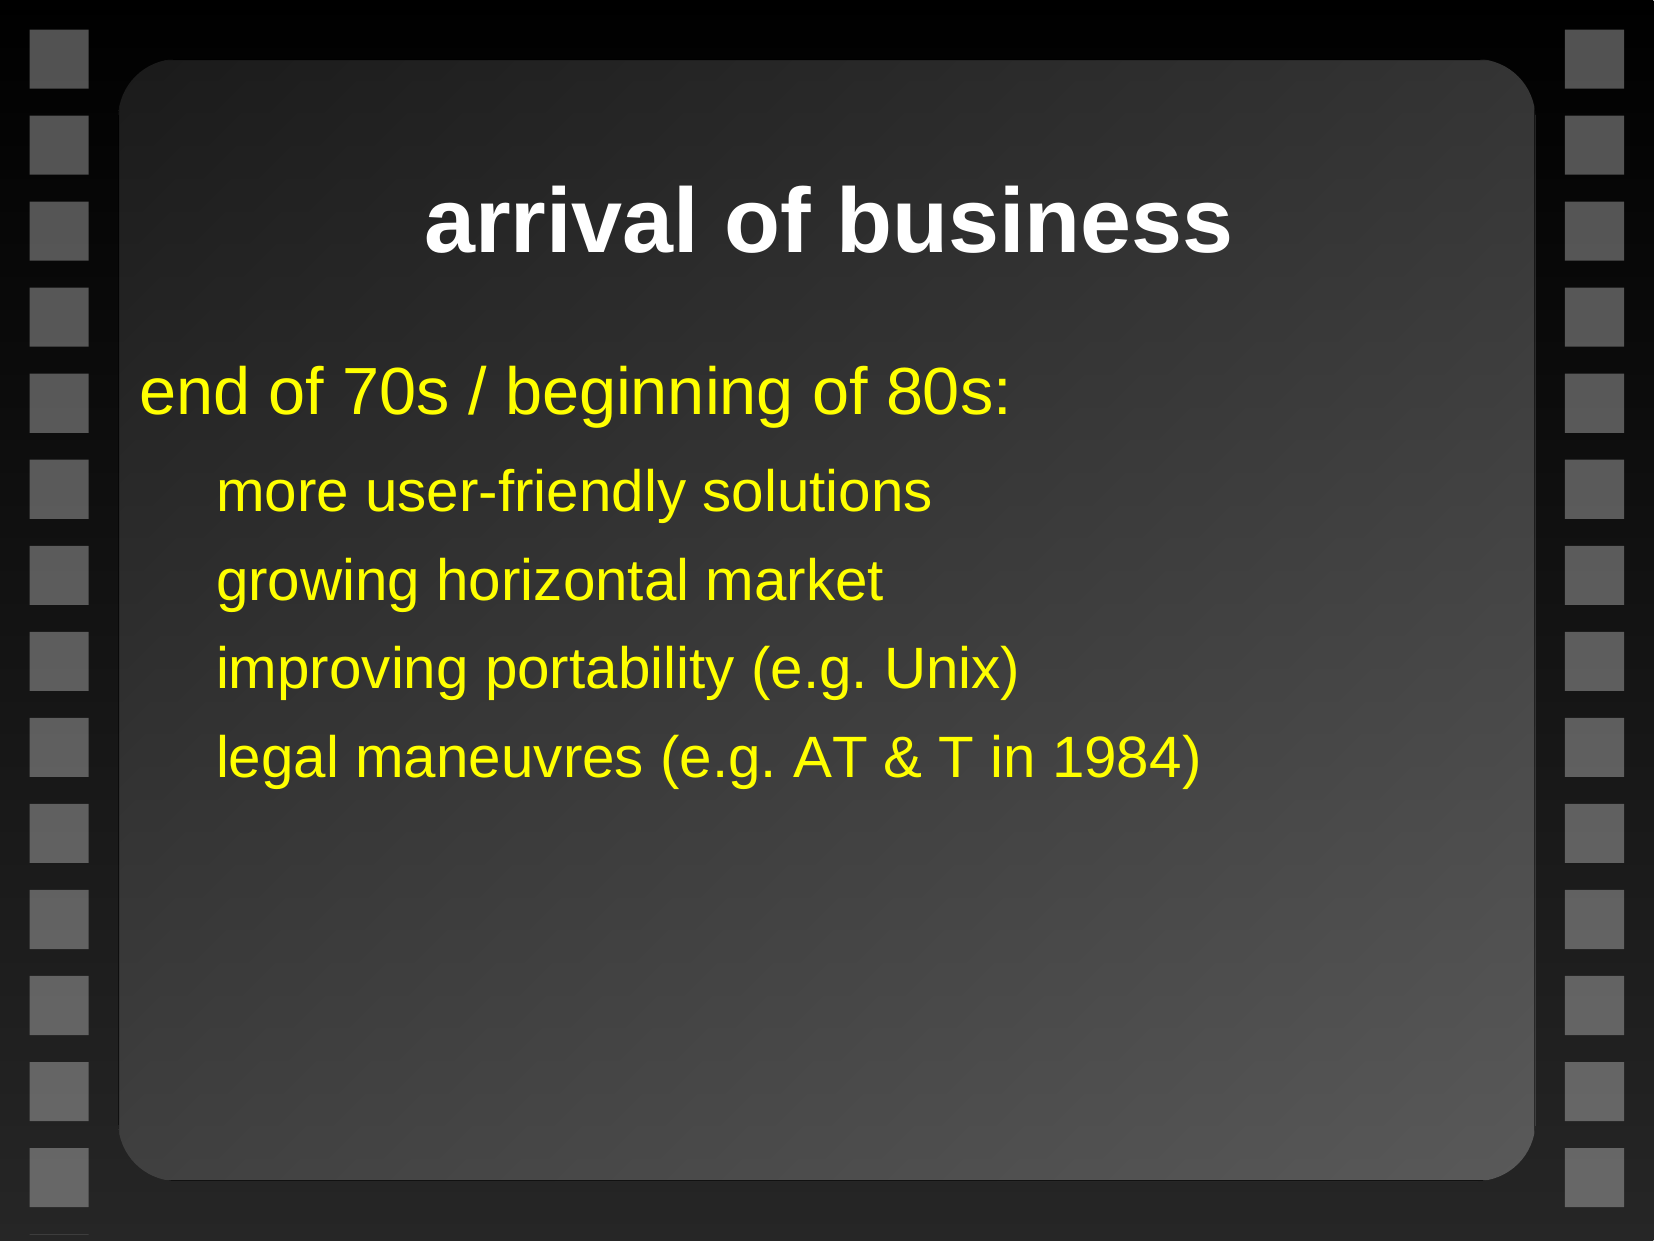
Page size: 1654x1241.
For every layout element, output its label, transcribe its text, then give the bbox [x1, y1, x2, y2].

list end of 70s / beginning of 80s: more user-friendly solutions growing horizontal market improving portability (e.g. Unix) legal maneuvres (e.g. AT & T in 1984) [121, 354, 1534, 1127]
title arrival of business [123, 117, 1536, 325]
